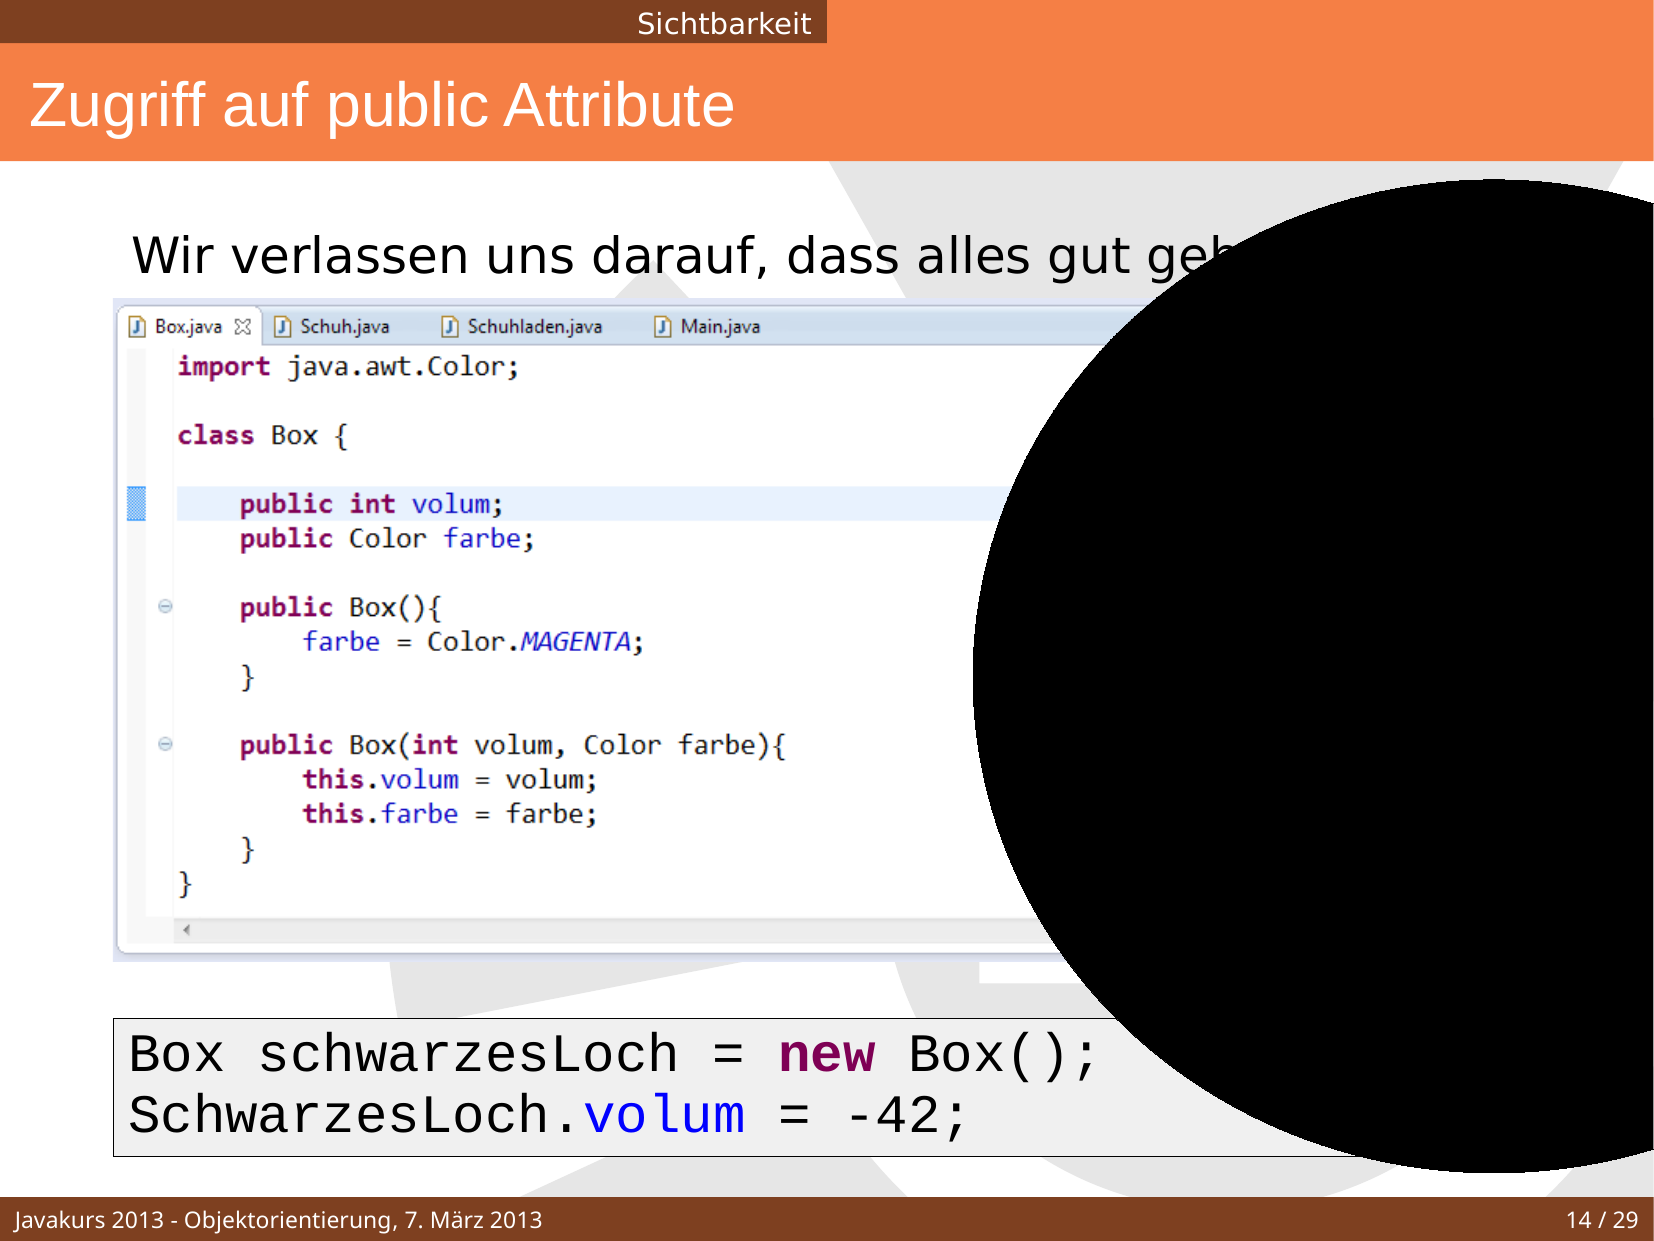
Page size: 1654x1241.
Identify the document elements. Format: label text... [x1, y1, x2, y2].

text_box [973, 179, 1654, 1173]
text_box Wir verlassen uns darauf, dass alles gut gehen wird: [116, 219, 1288, 293]
title Zugriff auf public Attribute [29, 67, 1595, 143]
text_box Box schwarzesLoch = new Box(); SchwarzesLoch.volum = -42; [113, 1018, 1344, 1153]
text_box Sichtbarkeit [29, 0, 827, 50]
picture [112, 298, 1155, 962]
